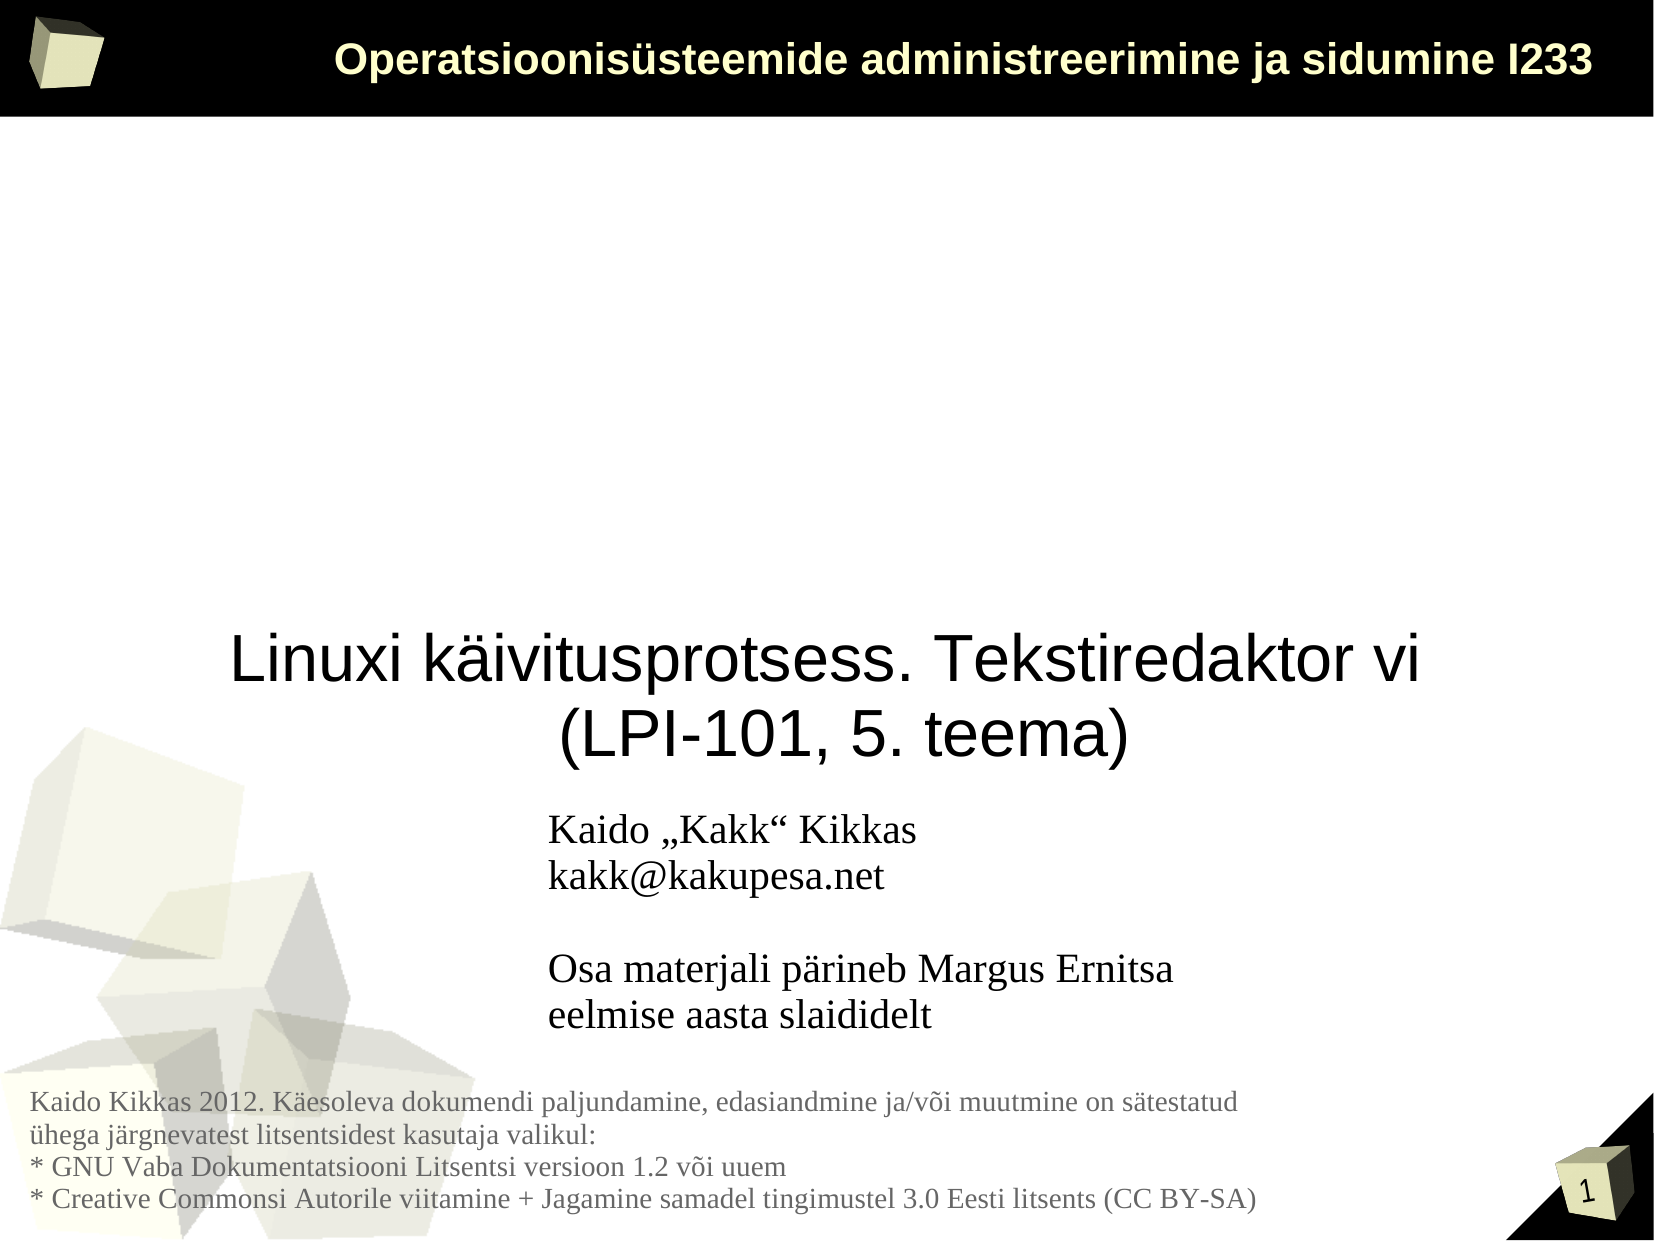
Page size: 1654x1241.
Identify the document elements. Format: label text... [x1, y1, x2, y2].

title Operatsioonisüsteemide administreerimine ja sidumine I233 [118, 0, 1595, 119]
text_box Kaido Kikkas 2012. Käesoleva dokumendi paljundamine, edasiandmine ja/või muutmine on sätestatud ühega järgnevatest litsentsidest kasutaja valikul: * GNU Vaba Dokumentatsiooni Litsentsi versioon 1.2 või uuem * Creative Commonsi Autorile viitamine + Jagamine samadel tingimustel 3.0 Eesti litsents (CC BY-SA) [29, 1085, 1536, 1215]
subtitle Linuxi käivitusprotsess. Tekstiredaktor vi (LPI-101, 5. teema) [44, 177, 1611, 1214]
text_box Kaido „Kakk“ Kikkas kakk@kakupesa.net Osa materjali pärineb Margus Ernitsa eelmise aasta slaididelt [547, 806, 1287, 1038]
picture [0, 726, 477, 1241]
